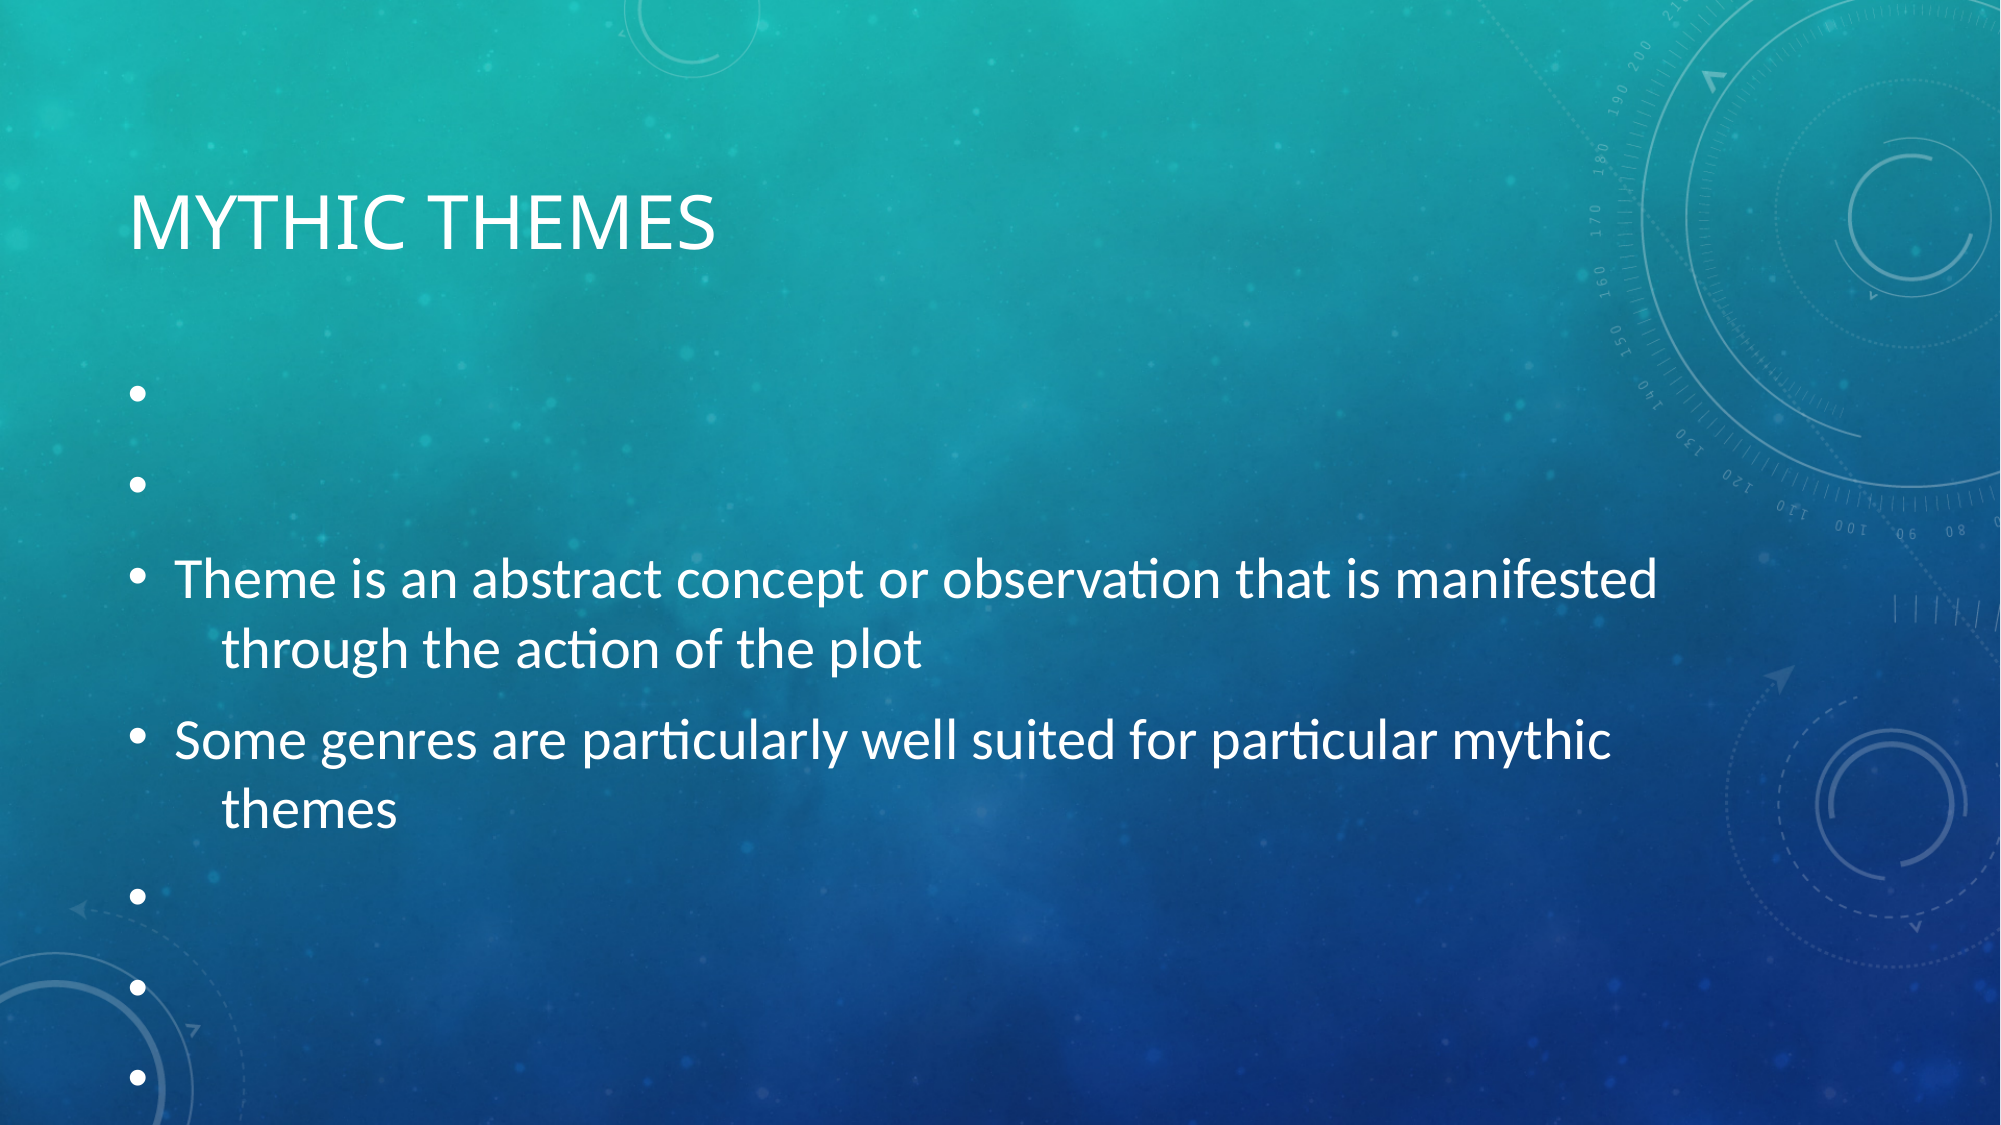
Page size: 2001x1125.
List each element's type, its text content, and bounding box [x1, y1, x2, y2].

list Theme is an abstract concept or observation that is manifested through the action of the plot Some genres are particularly well suited for particular mythic themes [112, 351, 1775, 950]
title Mythic themes [112, 99, 1775, 339]
